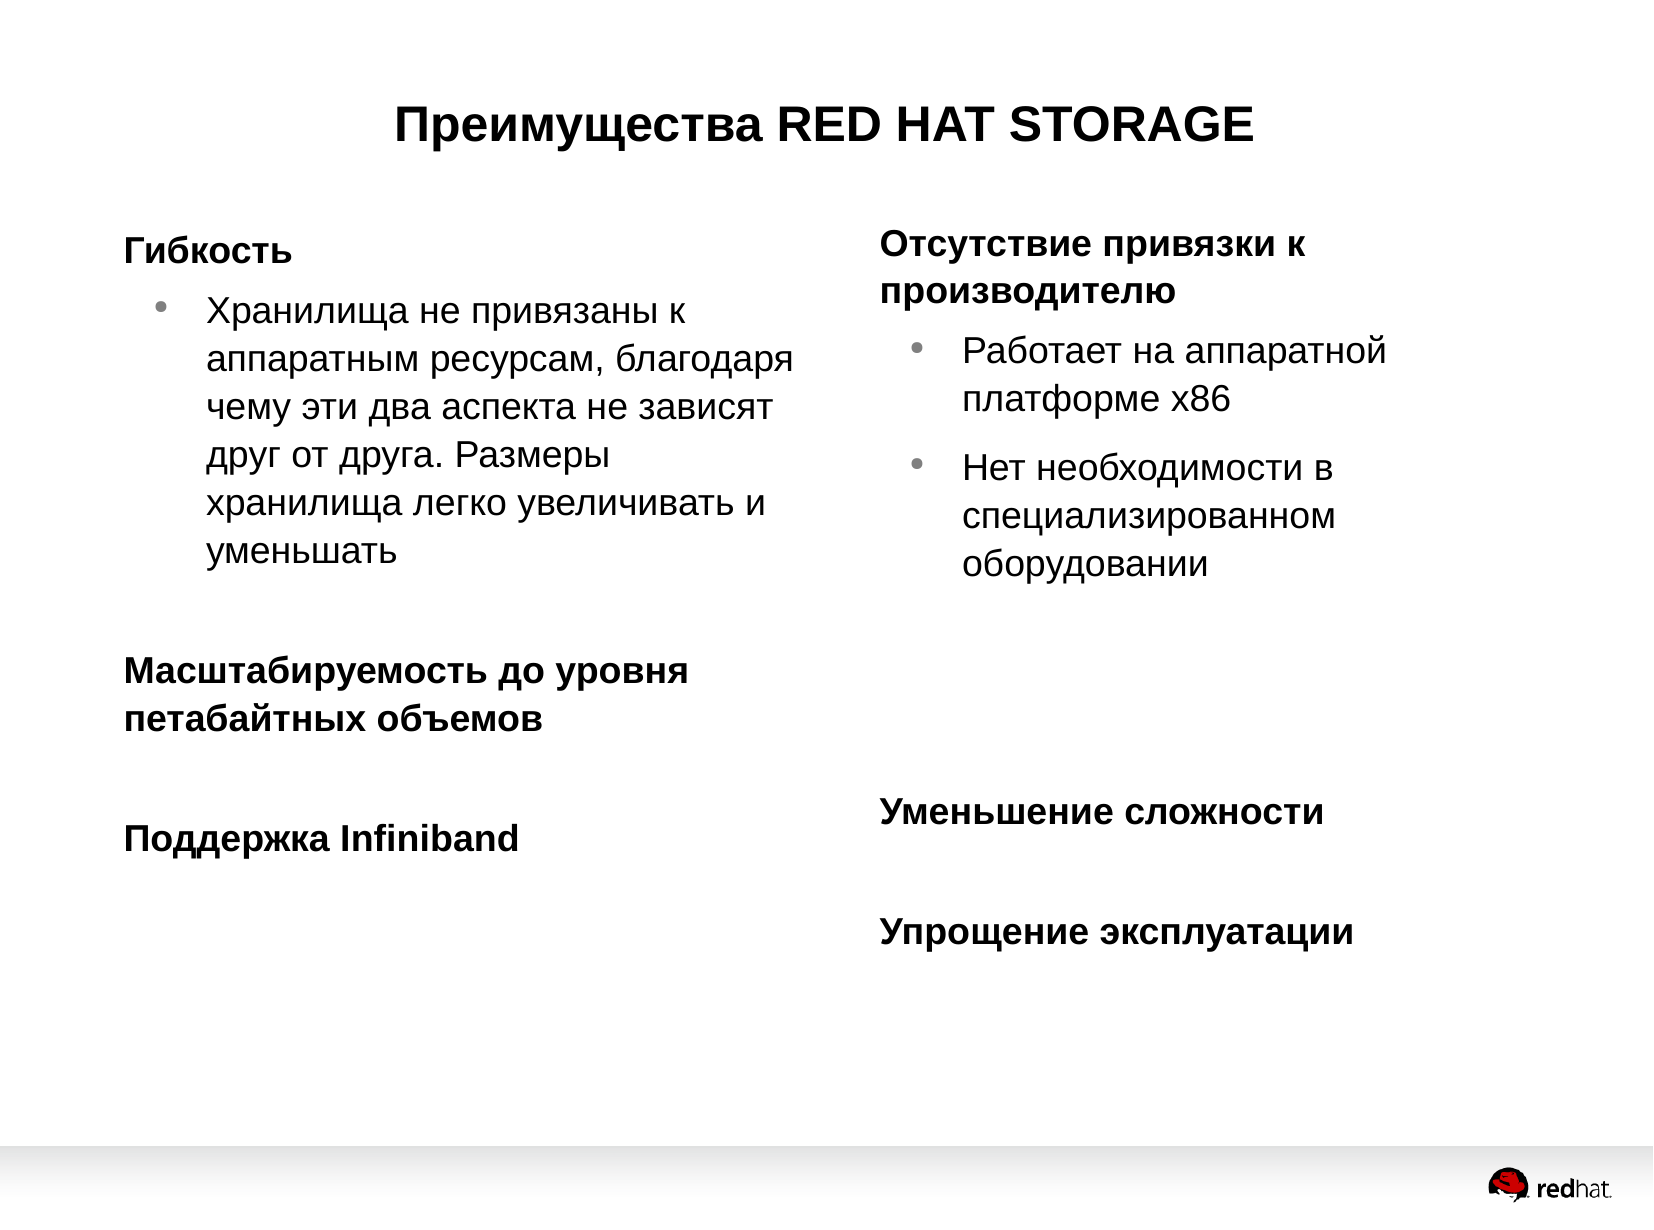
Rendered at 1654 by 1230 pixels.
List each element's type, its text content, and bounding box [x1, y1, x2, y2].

list Отсутствие привязки к производителю Работает на аппаратной платформе x86 Нет необходимости в специализированном оборудовании Уменьшение сложности Упрощение эксплуатации [864, 211, 1578, 1104]
picture [0, 1146, 1653, 1230]
list Гибкость Хранилища не привязаны к аппаратным ресурсам, благодаря чему эти два аспекта не зависят друг от друга. Размеры хранилища легко увеличивать и уменьшать Масштабируемость до уровня петабайтных объемов Поддержка Infiniband [108, 218, 821, 1111]
text_box Преимущества RED HAT STORAGE [150, 89, 1500, 160]
